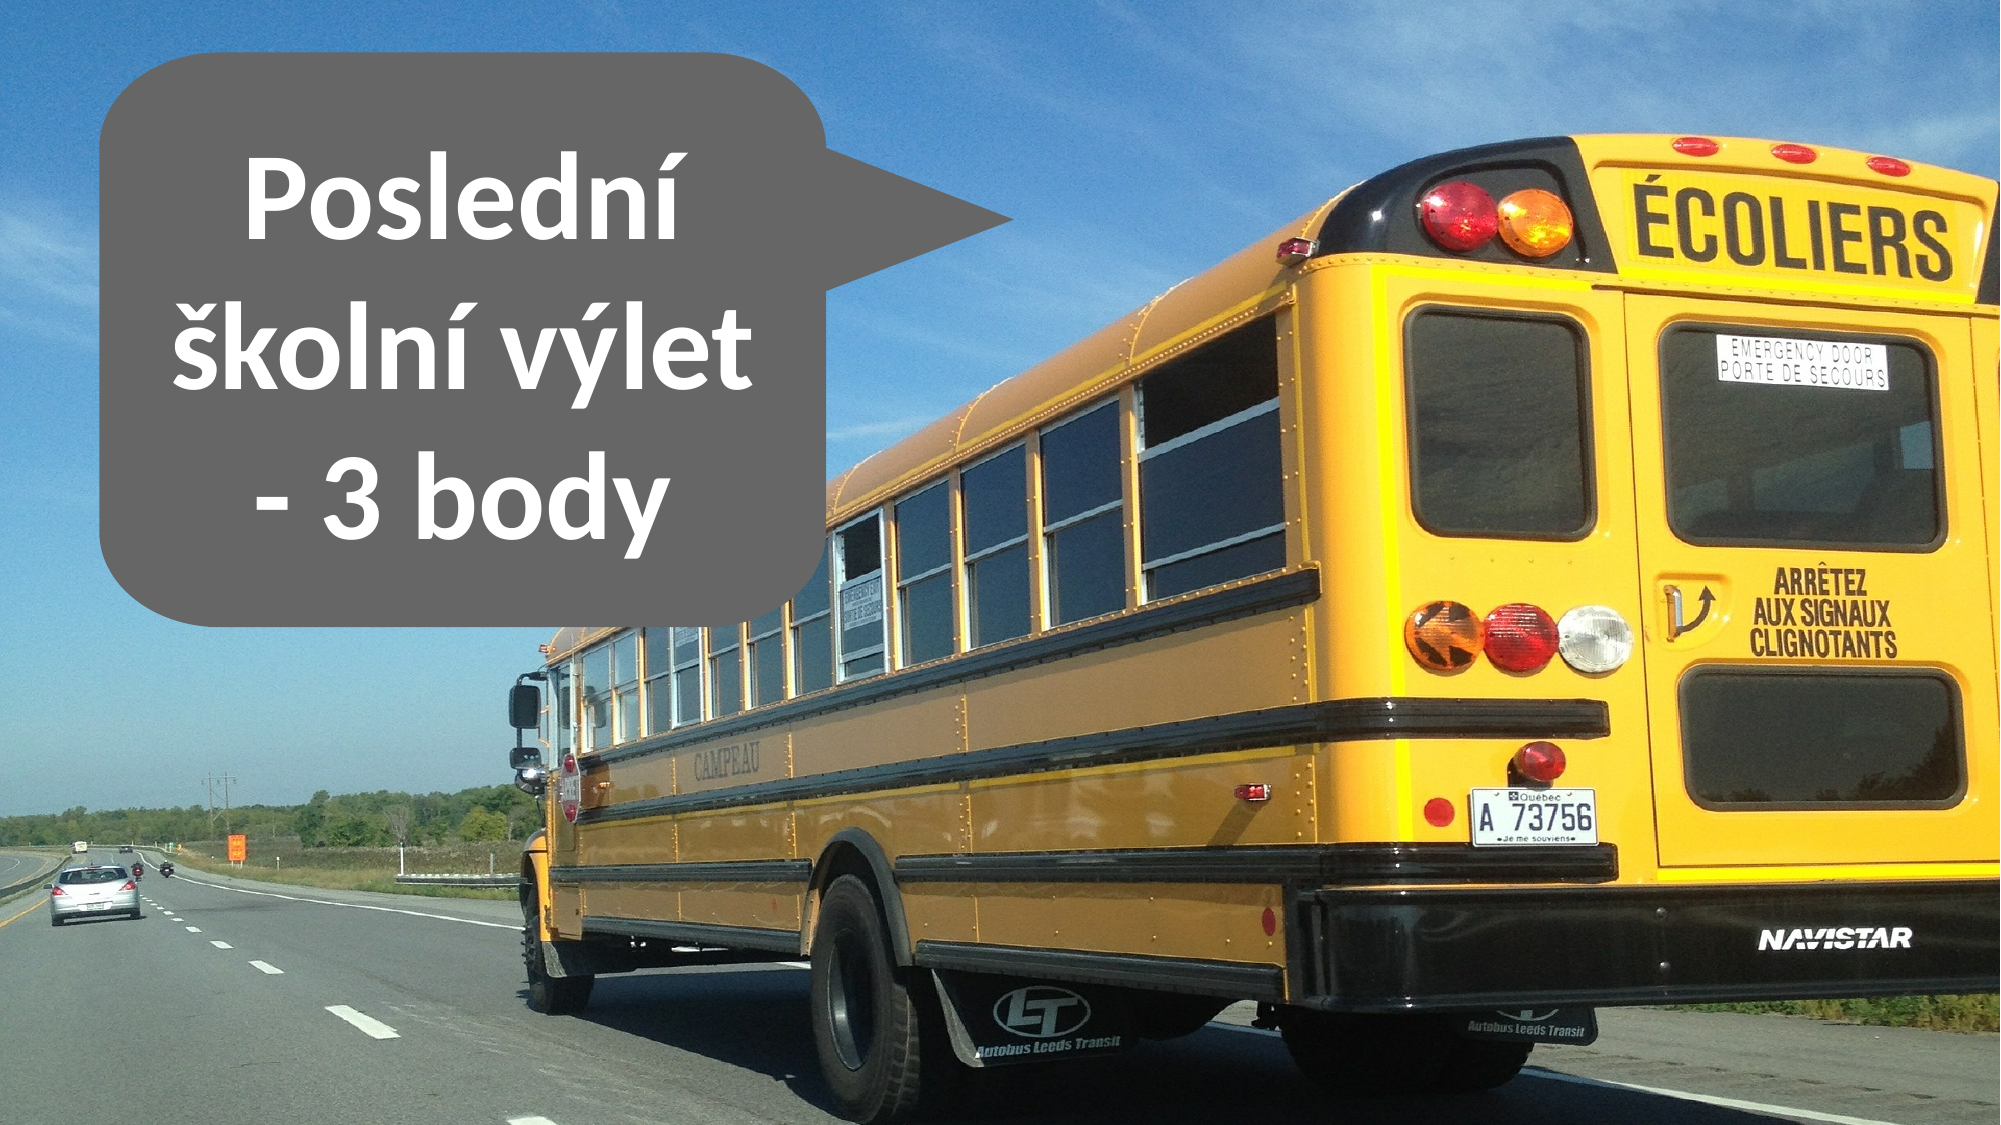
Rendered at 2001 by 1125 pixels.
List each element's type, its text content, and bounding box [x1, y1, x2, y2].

text_box Poslední školní výlet - 3 body [99, 52, 1014, 628]
picture [0, 0, 2000, 1125]
